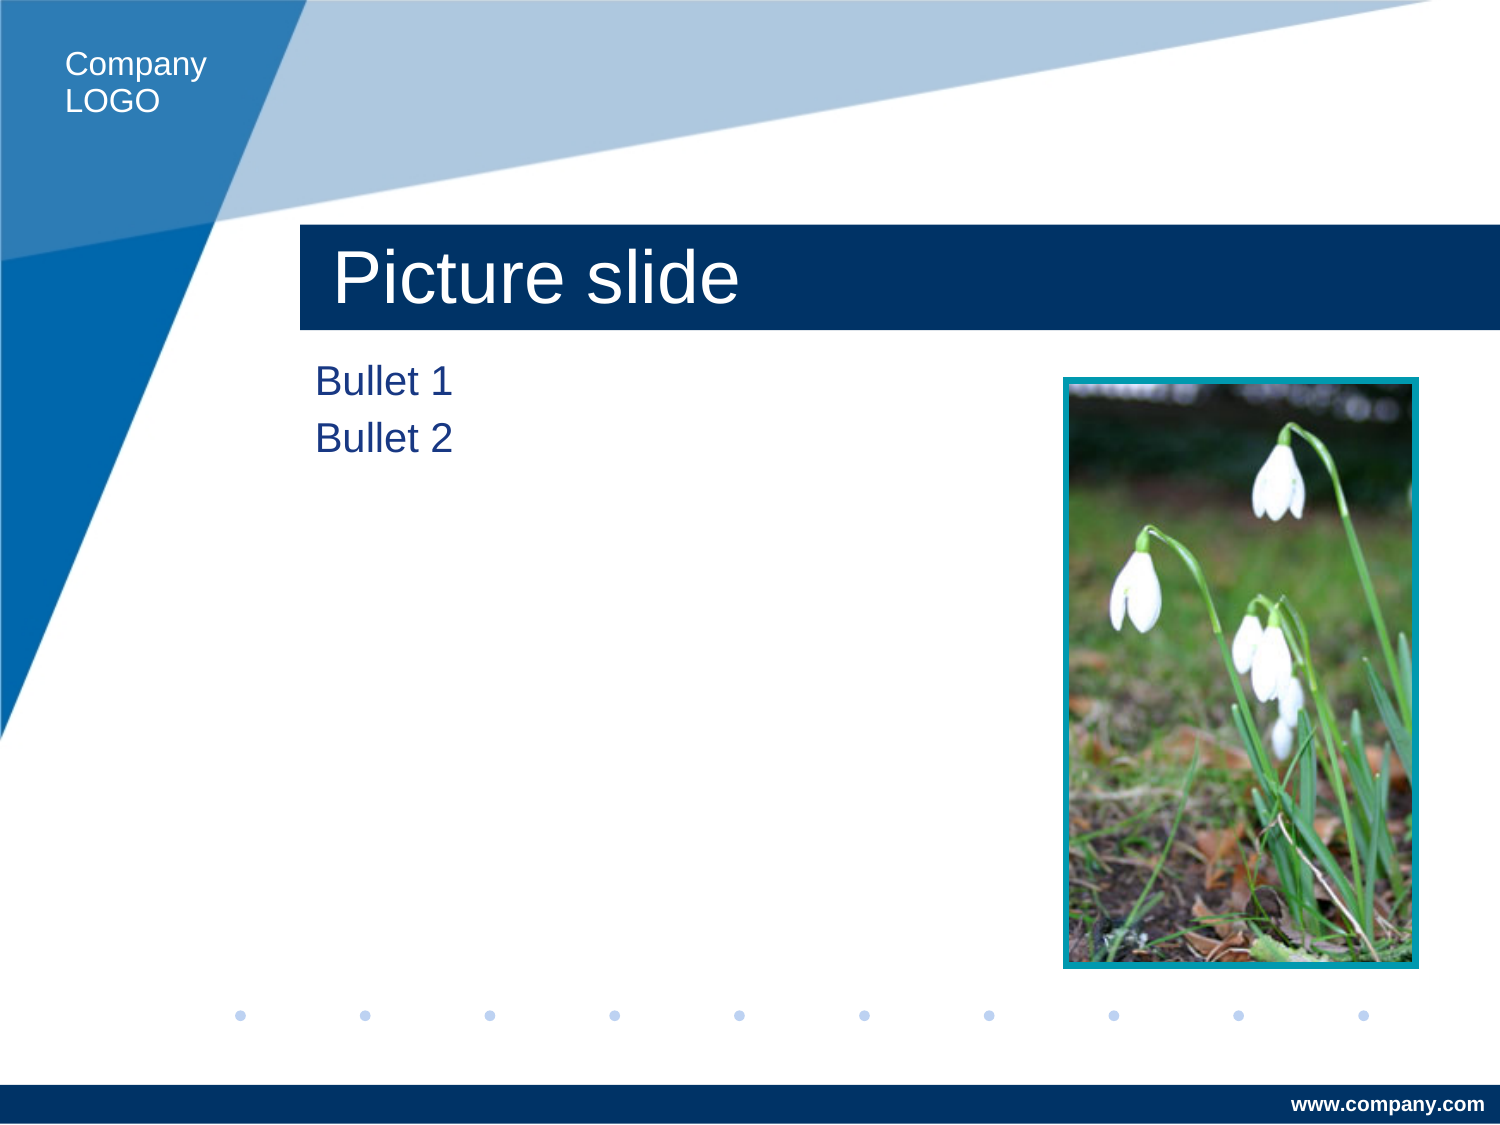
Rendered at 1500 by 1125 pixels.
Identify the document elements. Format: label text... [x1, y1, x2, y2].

title Picture slide [300, 224, 1500, 331]
picture [1069, 383, 1413, 963]
list Bullet 1 Bullet 2 [299, 350, 876, 1013]
picture [0, 0, 1500, 842]
